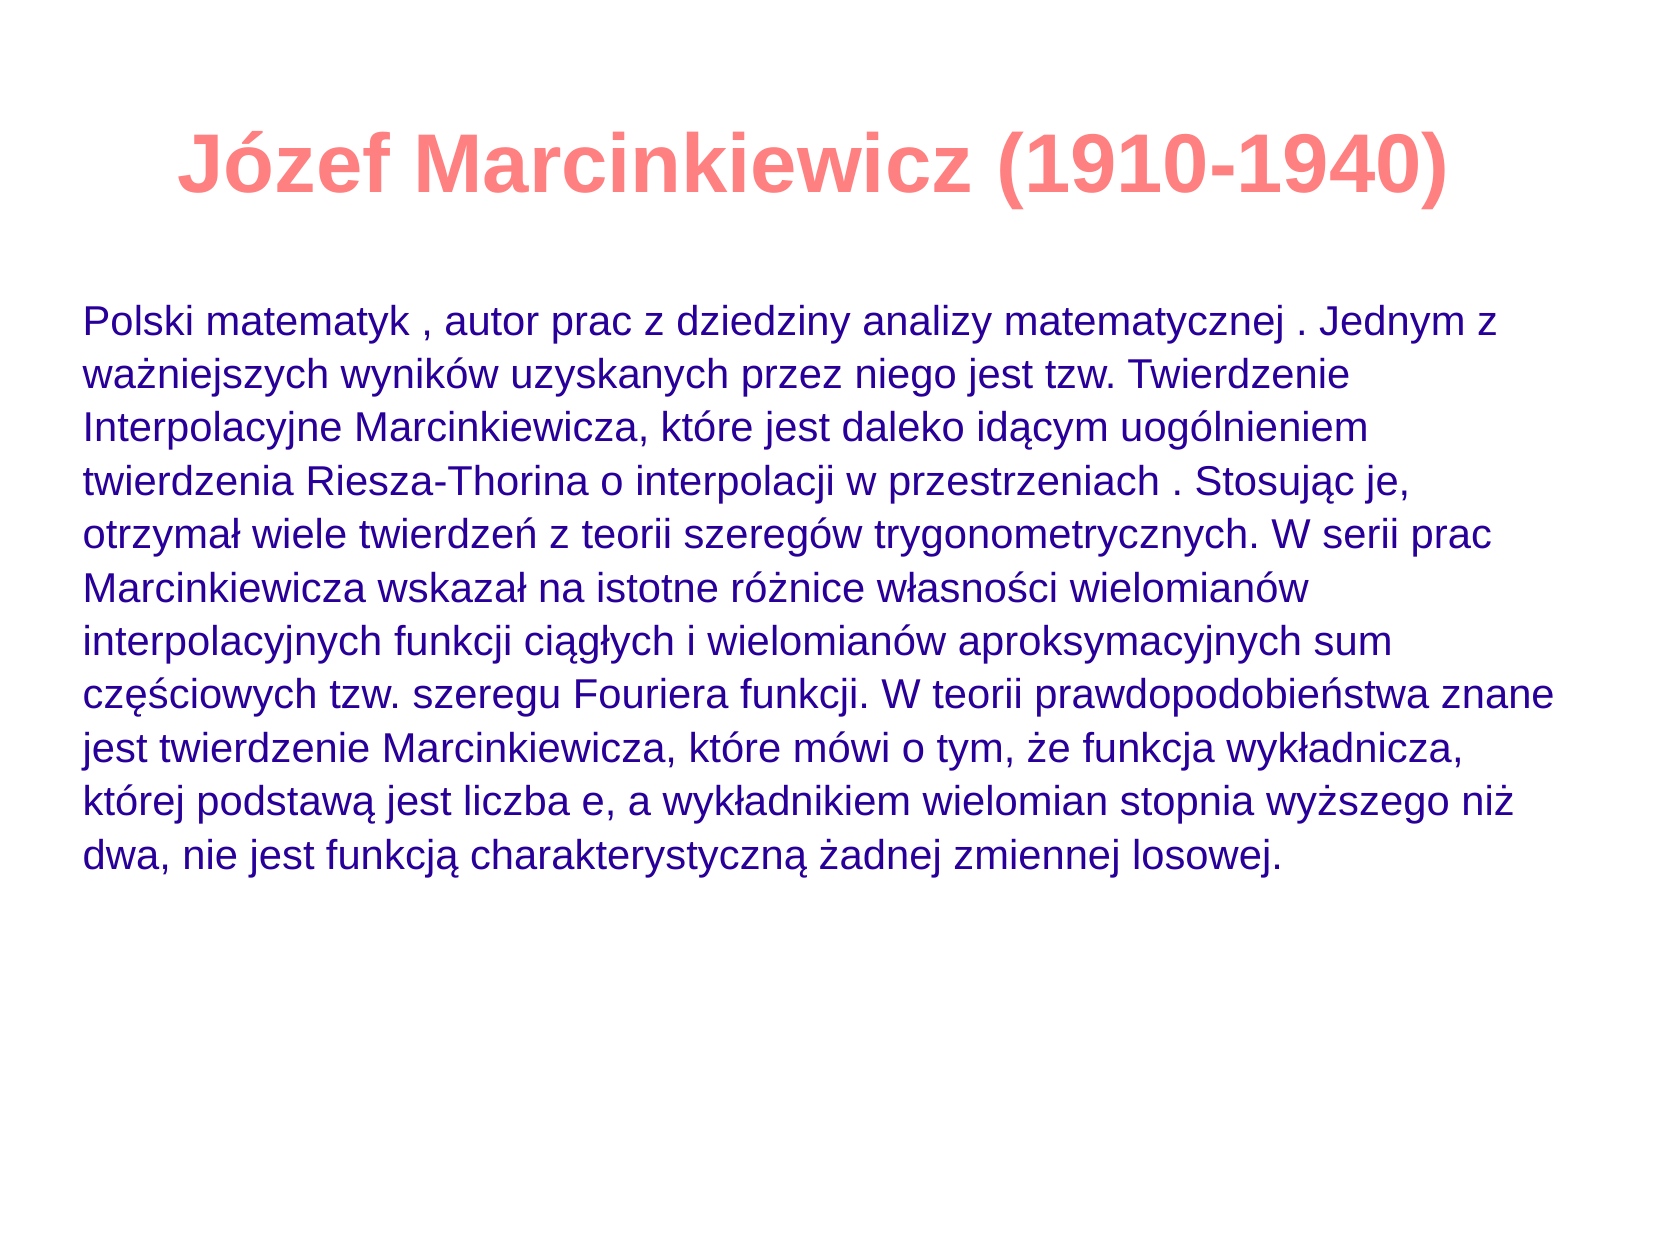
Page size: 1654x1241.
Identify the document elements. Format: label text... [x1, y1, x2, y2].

list Polski matematyk , autor prac z dziedziny analizy matematycznej . Jednym z ważniejszych wyników uzyskanych przez niego jest tzw. Twierdzenie Interpolacyjne Marcinkiewicza, które jest daleko idącym uogólnieniem twierdzenia Riesza-Thorina o interpolacji w przestrzeniach . Stosując je, otrzymał wiele twierdzeń z teorii szeregów trygonometrycznych. W serii prac Marcinkiewicza wskazał na istotne różnice własności wielomianów interpolacyjnych funkcji ciągłych i wielomianów aproksymacyjnych sum częściowych tzw. szeregu Fouriera funkcji. W teorii prawdopodobieństwa znane jest twierdzenie Marcinkiewicza, które mówi o tym, że funkcja wykładnicza, której podstawą jest liczba e, a wykładnikiem wielomian stopnia wyższego niż dwa, nie jest funkcją charakterystyczną żadnej zmiennej losowej. [82, 290, 1571, 1109]
title Józef Marcinkiewicz (1910-1940) [82, 49, 1571, 257]
